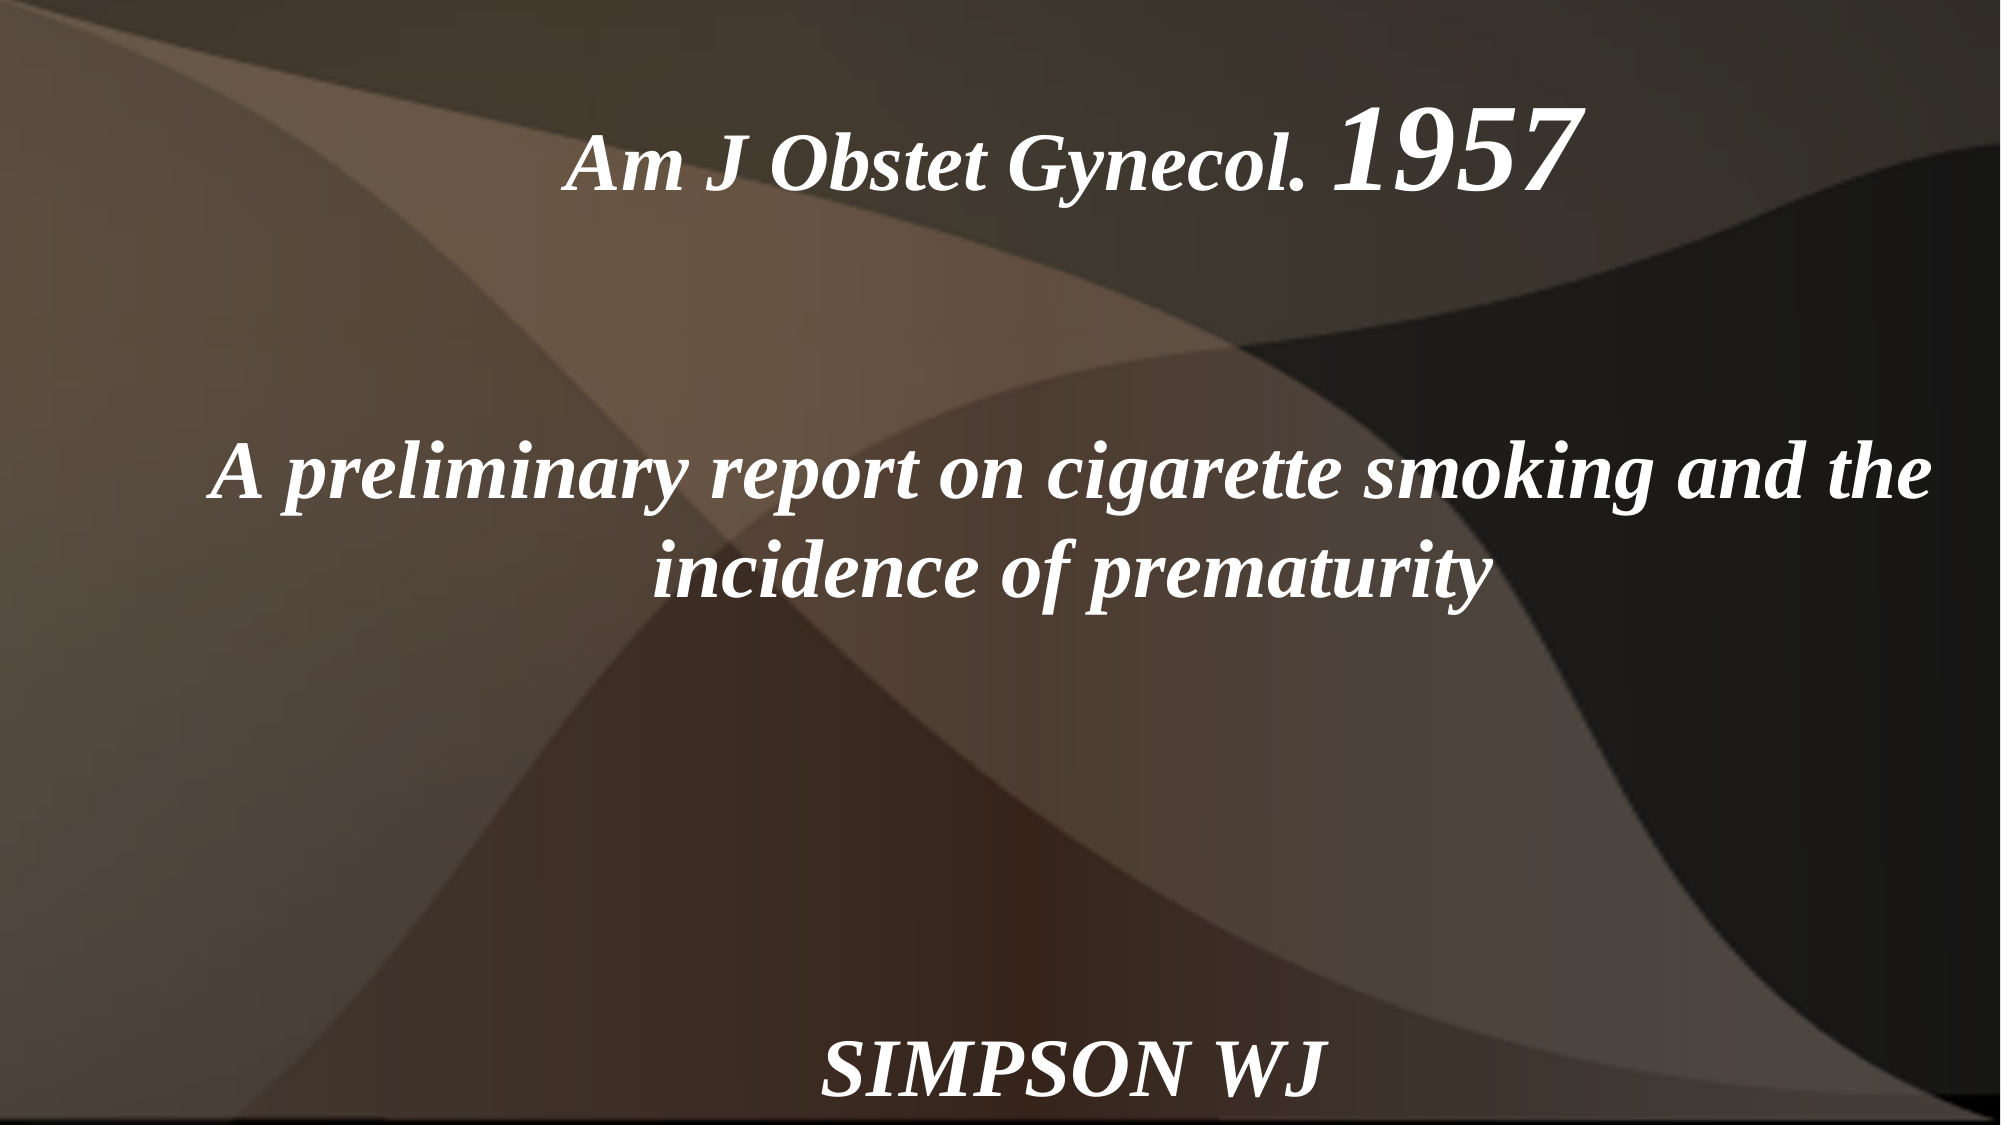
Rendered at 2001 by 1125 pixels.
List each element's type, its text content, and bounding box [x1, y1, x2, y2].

title Am J Obstet Gynecol. 1957 A preliminary report on cigarette smoking and the incidence of prematurity SIMPSON WJ [173, 65, 1974, 1035]
